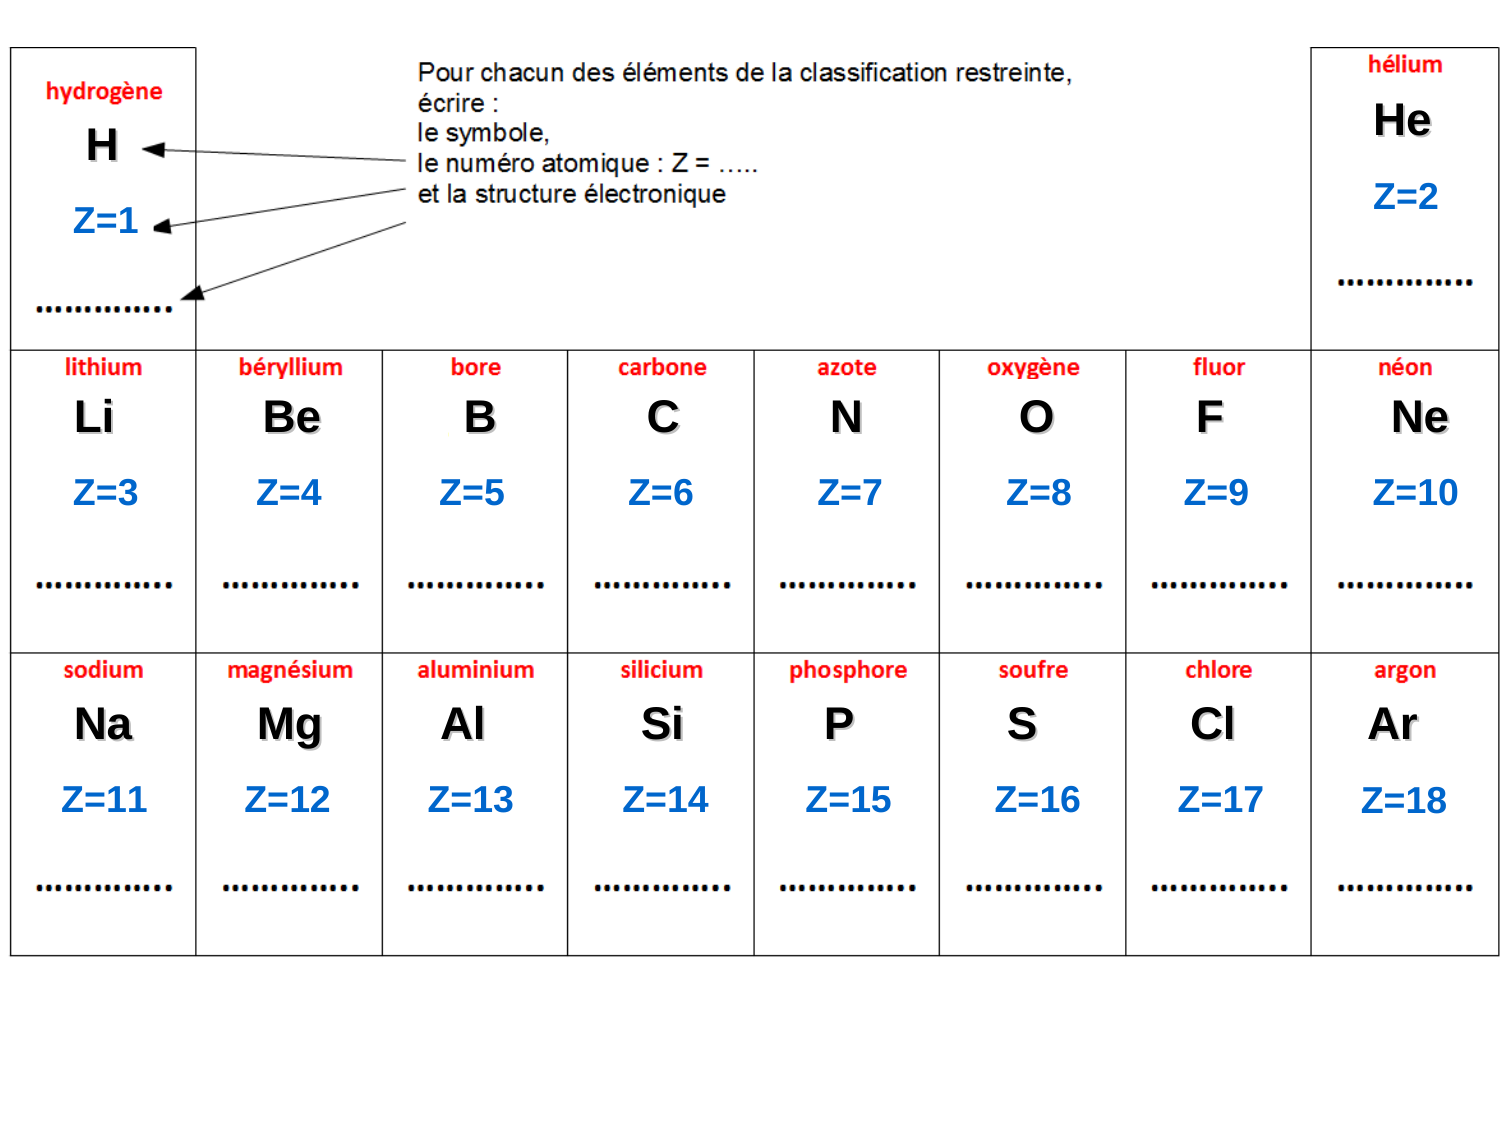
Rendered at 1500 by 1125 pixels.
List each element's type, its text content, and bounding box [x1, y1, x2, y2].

text_box He [1358, 82, 1453, 153]
text_box O [1003, 379, 1099, 449]
text_box Ne [1375, 379, 1471, 449]
text_box Z=12 [229, 767, 346, 828]
text_box Z=10 [1357, 461, 1474, 521]
text_box Z=5 [424, 460, 520, 521]
text_box Z=14 [607, 767, 724, 828]
text_box P [809, 686, 928, 756]
text_box Na [59, 686, 154, 756]
text_box Al [425, 686, 544, 756]
text_box C [631, 379, 727, 449]
text_box Z=6 [613, 460, 709, 521]
text_box Si [625, 686, 745, 756]
text_box Z=3 [58, 460, 154, 521]
text_box Z=7 [802, 460, 898, 521]
text_box N [814, 379, 910, 449]
text_box Ar [1352, 686, 1471, 756]
text_box Z=13 [412, 767, 529, 828]
text_box Z=2 [1358, 164, 1454, 225]
text_box Cl [1175, 686, 1294, 756]
text_box Li [59, 379, 154, 449]
text_box Z=4 [241, 460, 337, 521]
text_box Z=17 [1162, 768, 1280, 828]
text_box Z=15 [790, 768, 907, 828]
text_box Z=1 [58, 188, 154, 249]
text_box H [70, 107, 142, 178]
text_box Be [248, 379, 343, 449]
text_box B [448, 379, 544, 449]
picture [5, 47, 1500, 959]
text_box Z=18 [1346, 768, 1463, 829]
text_box S [992, 686, 1111, 756]
text_box Z=9 [1168, 460, 1265, 521]
text_box Mg [242, 686, 361, 756]
text_box Z=8 [991, 460, 1087, 521]
text_box Z=11 [46, 767, 163, 828]
text_box Z=16 [979, 768, 1096, 828]
text_box F [1181, 379, 1276, 449]
